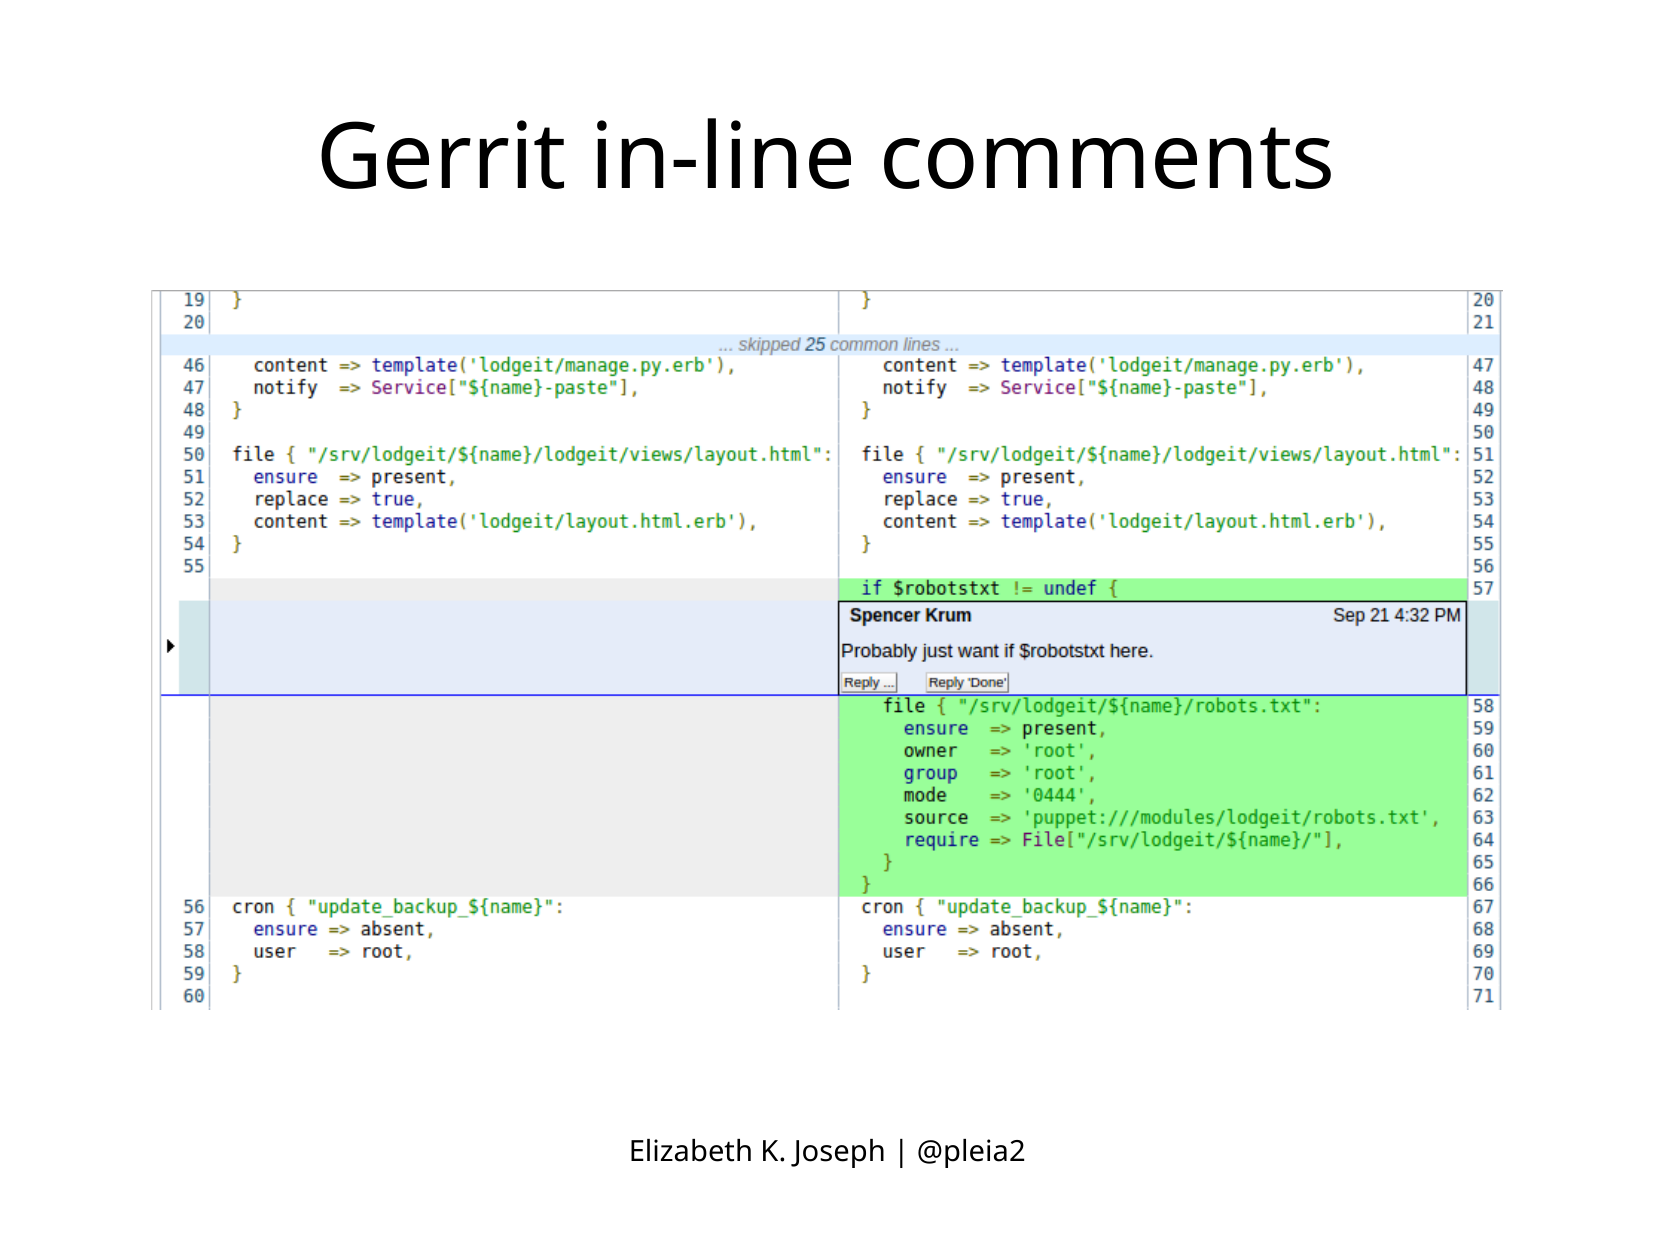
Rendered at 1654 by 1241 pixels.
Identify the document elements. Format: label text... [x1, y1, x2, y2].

picture [151, 290, 1503, 1010]
title Gerrit in-line comments [82, 49, 1571, 257]
